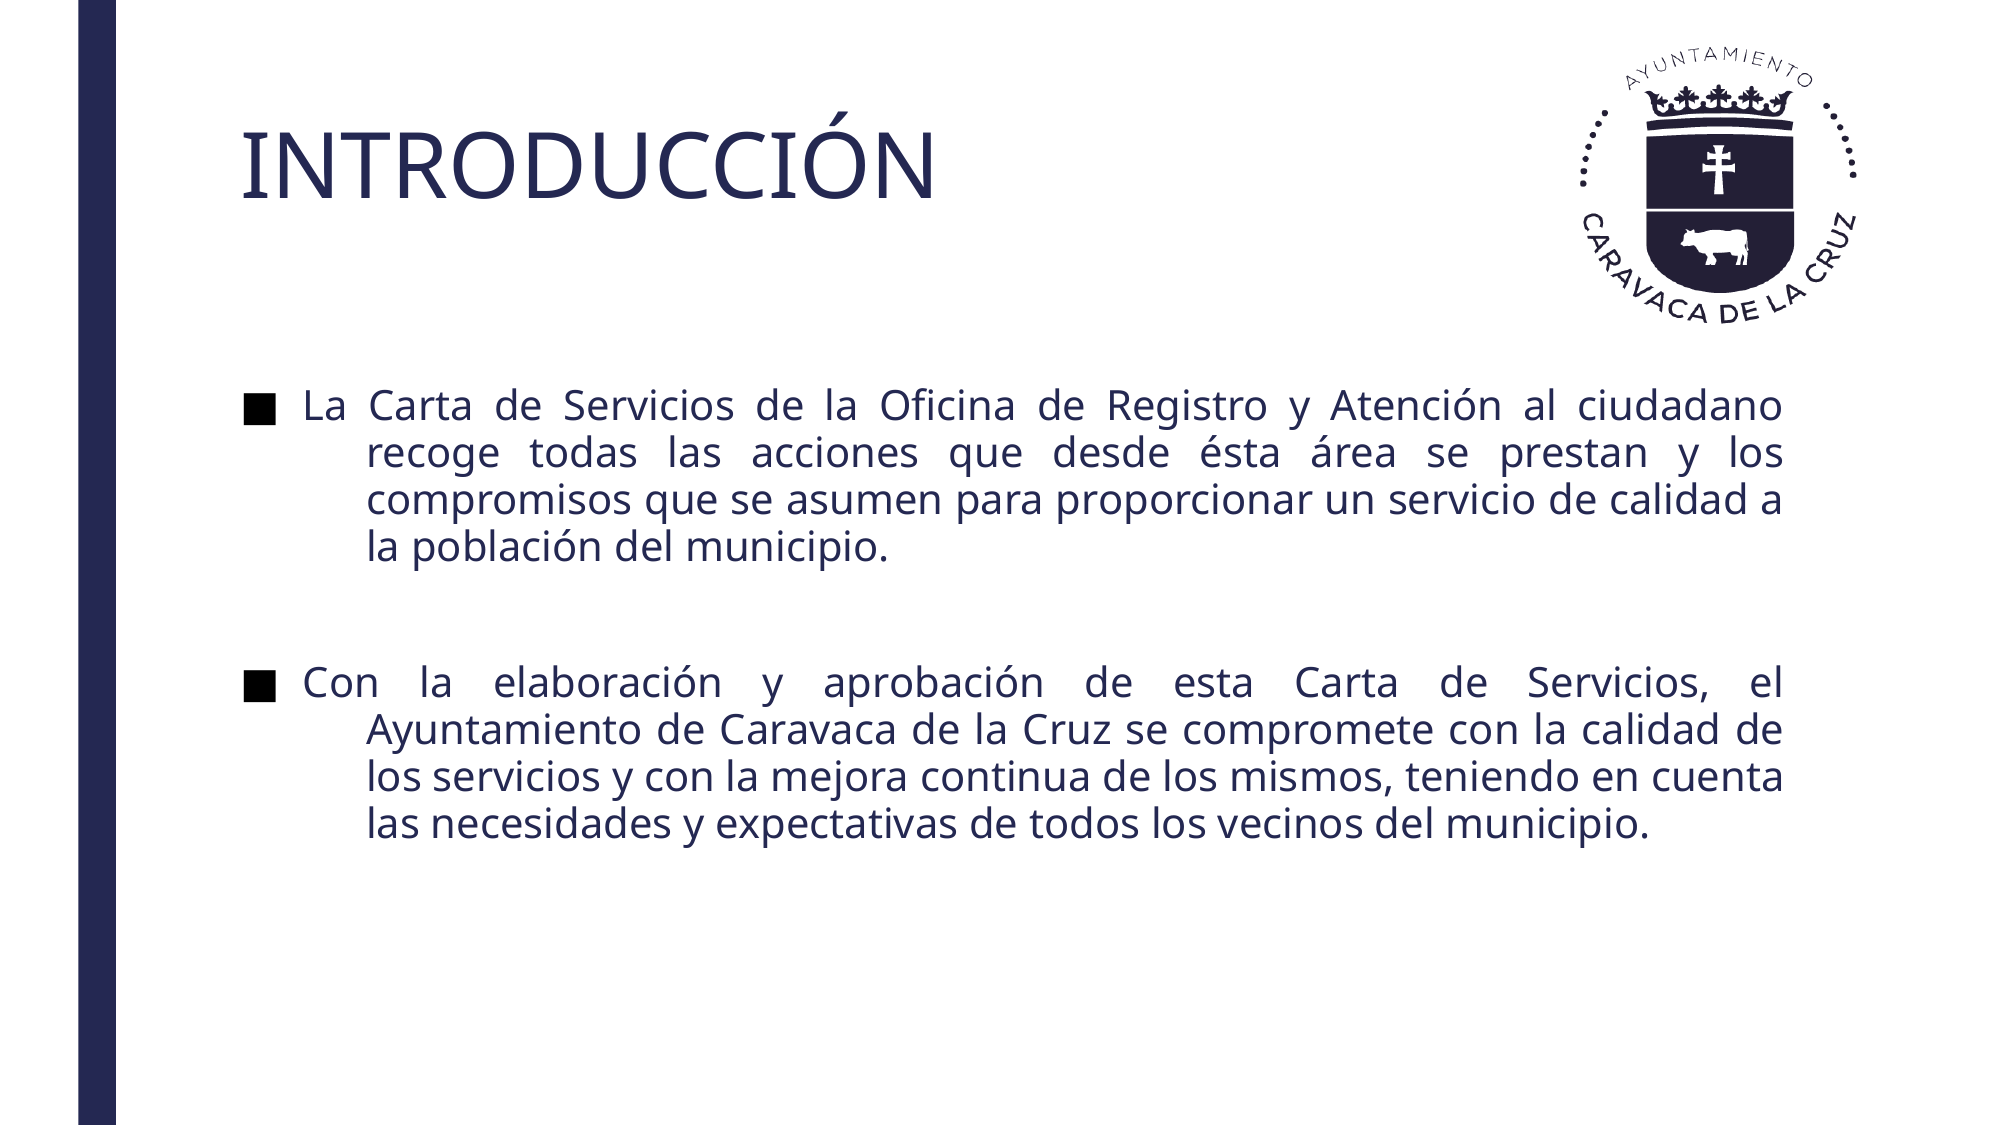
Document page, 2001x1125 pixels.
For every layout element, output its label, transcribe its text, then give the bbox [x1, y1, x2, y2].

picture [1573, 44, 1864, 331]
title INTRODUCCIÓN [225, 112, 1801, 357]
list La Carta de Servicios de la Oficina de Registro y Atención al ciudadano recoge todas las acciones que desde ésta área se prestan y los compromisos que se asumen para proporcionar un servicio de calidad a la población del municipio. Con la elaboración y aprobación de esta Carta de Servicios, el Ayuntamiento de Caravaca de la Cruz se compromete con la calidad de los servicios y con la mejora continua de los mismos, teniendo en cuenta las necesidades y expectativas de todos los vecinos del municipio. [225, 375, 1801, 963]
